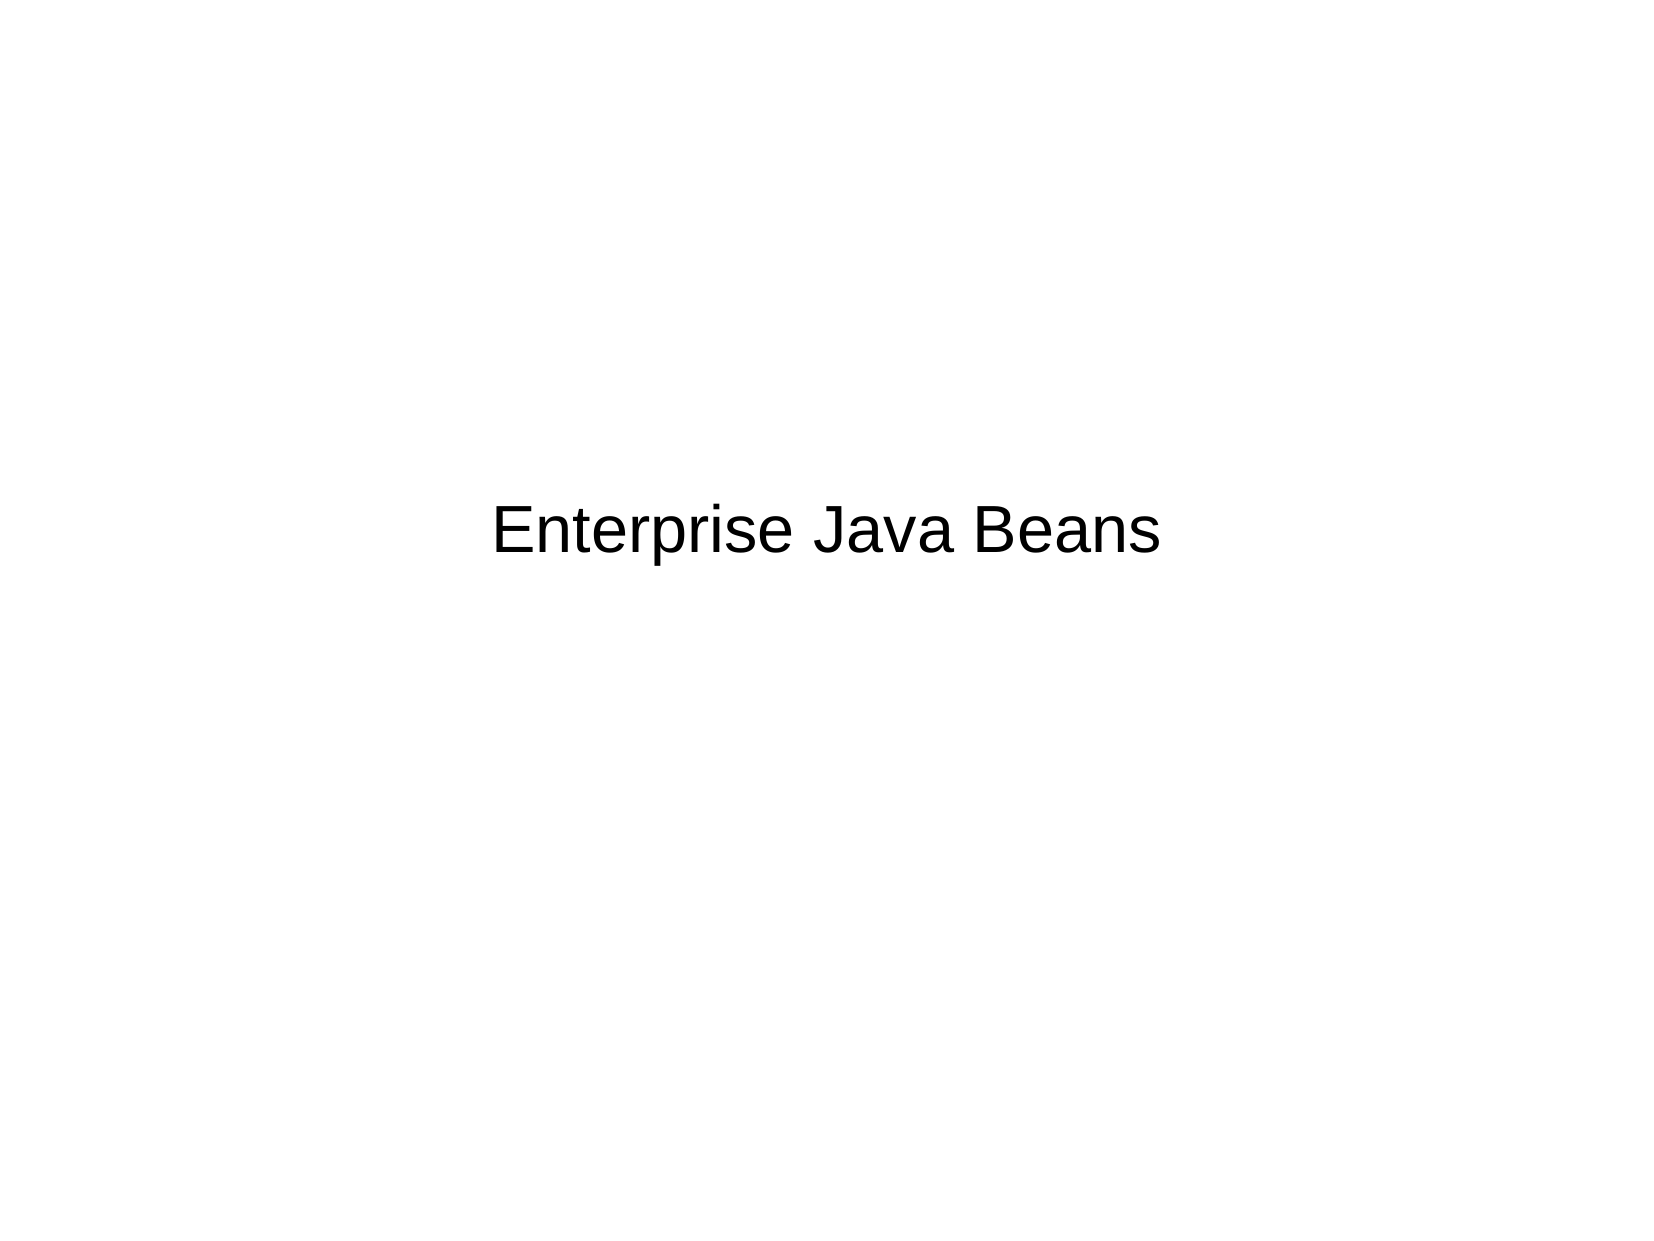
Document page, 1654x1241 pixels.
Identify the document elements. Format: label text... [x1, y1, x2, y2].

subtitle Enterprise Java Beans [82, 49, 1571, 1010]
